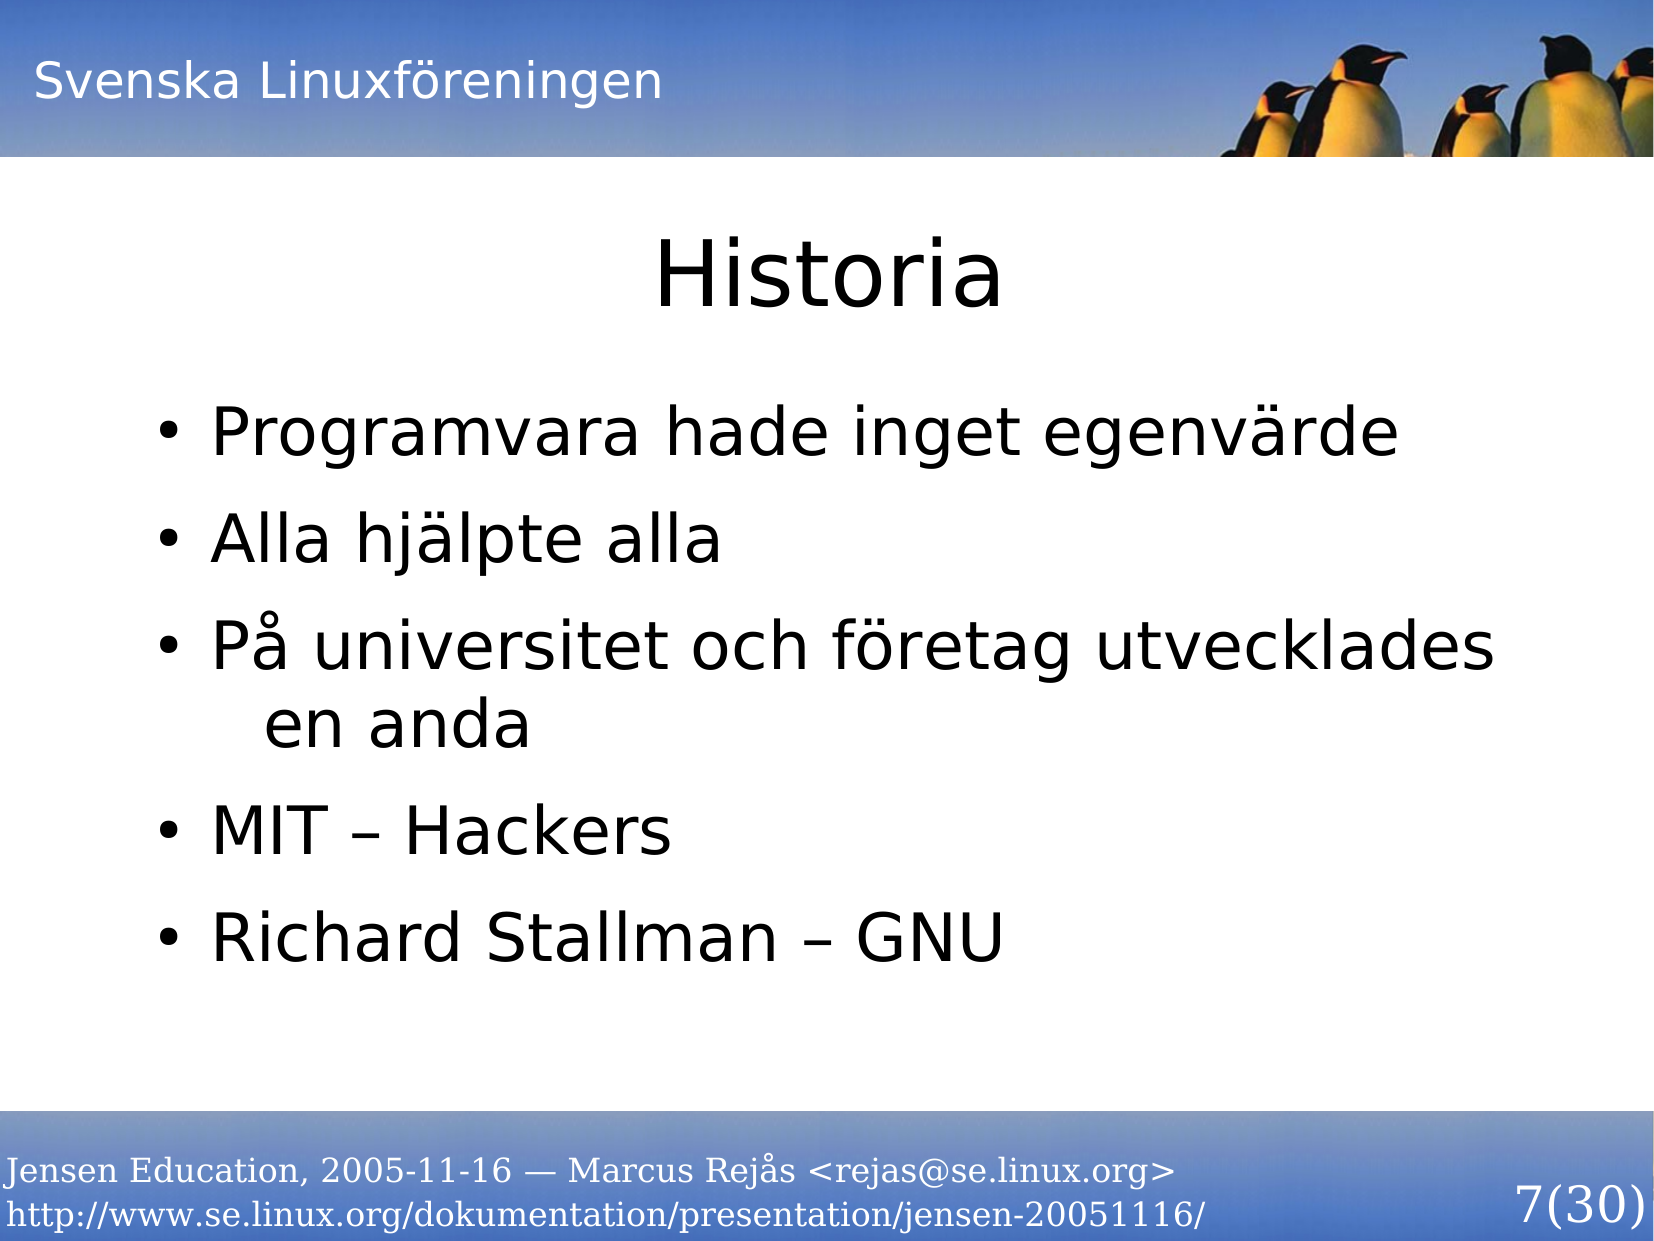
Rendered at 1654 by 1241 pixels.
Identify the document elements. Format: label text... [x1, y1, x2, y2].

title Historia [123, 160, 1537, 389]
picture [0, 1111, 1654, 1241]
list Programvara hade inget egenvärde Alla hjälpte alla På universitet och företag utvecklades en anda MIT – Hackers Richard Stallman – GNU [121, 392, 1534, 1053]
picture [0, 0, 1654, 157]
